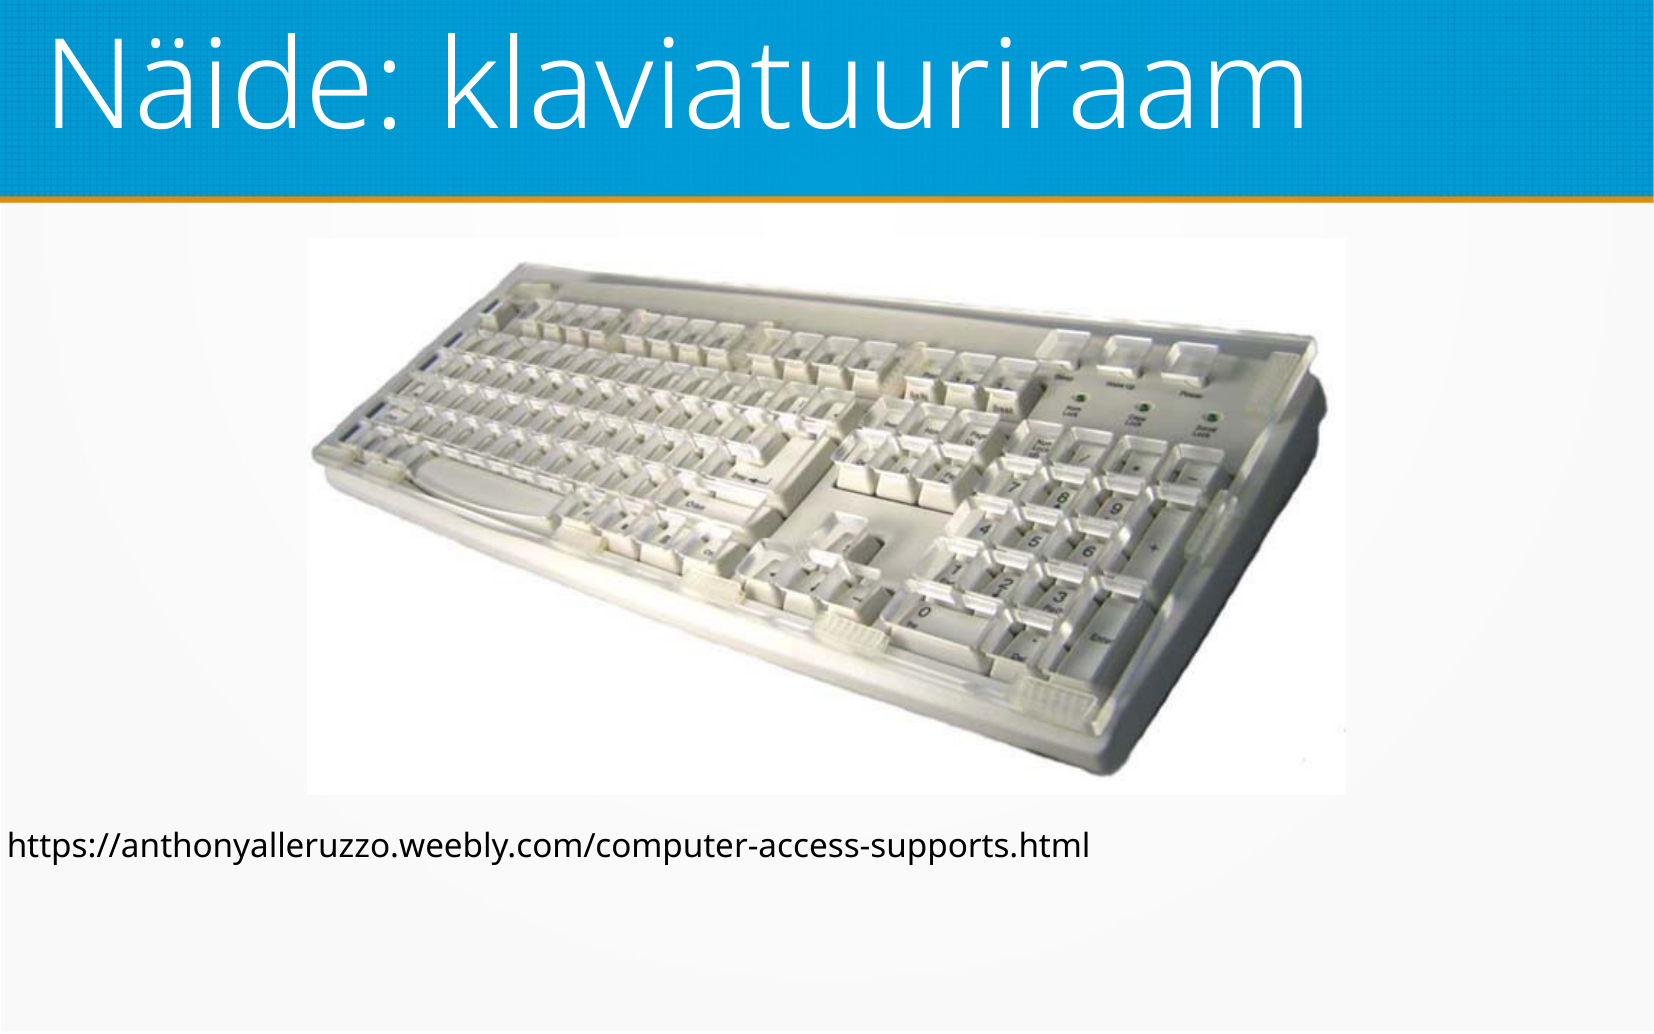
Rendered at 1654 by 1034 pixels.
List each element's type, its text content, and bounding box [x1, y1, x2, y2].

title Näide: klaviatuuriraam [43, 0, 1619, 166]
text_box https://anthonyalleruzzo.weebly.com/computer-access-supports.html [1, 795, 1654, 895]
picture [0, 195, 1654, 1034]
